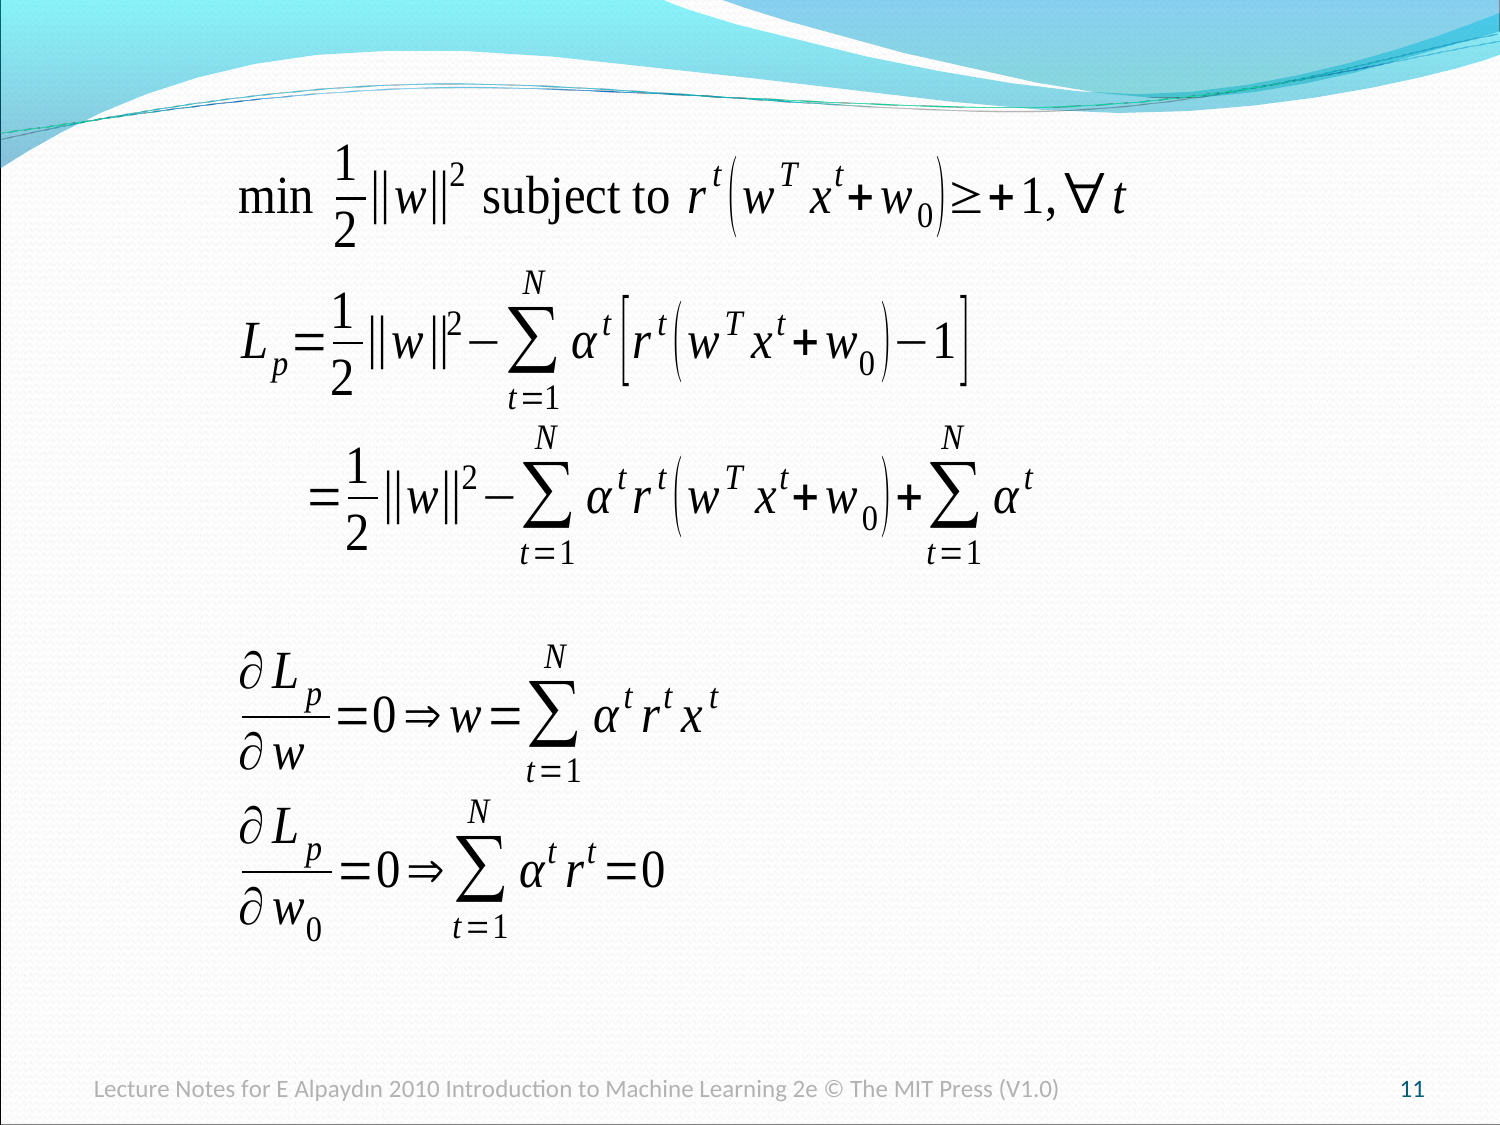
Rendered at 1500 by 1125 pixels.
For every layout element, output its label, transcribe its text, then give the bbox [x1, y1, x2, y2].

text_box Lecture Notes for E Alpaydın 2010 Introduction to Machine Learning 2e © The MIT Press (V1.0) [93, 1042, 1254, 1103]
picture [0, 0, 1500, 1125]
text_box <number> [1299, 1042, 1426, 1103]
chart [226, 133, 1152, 948]
